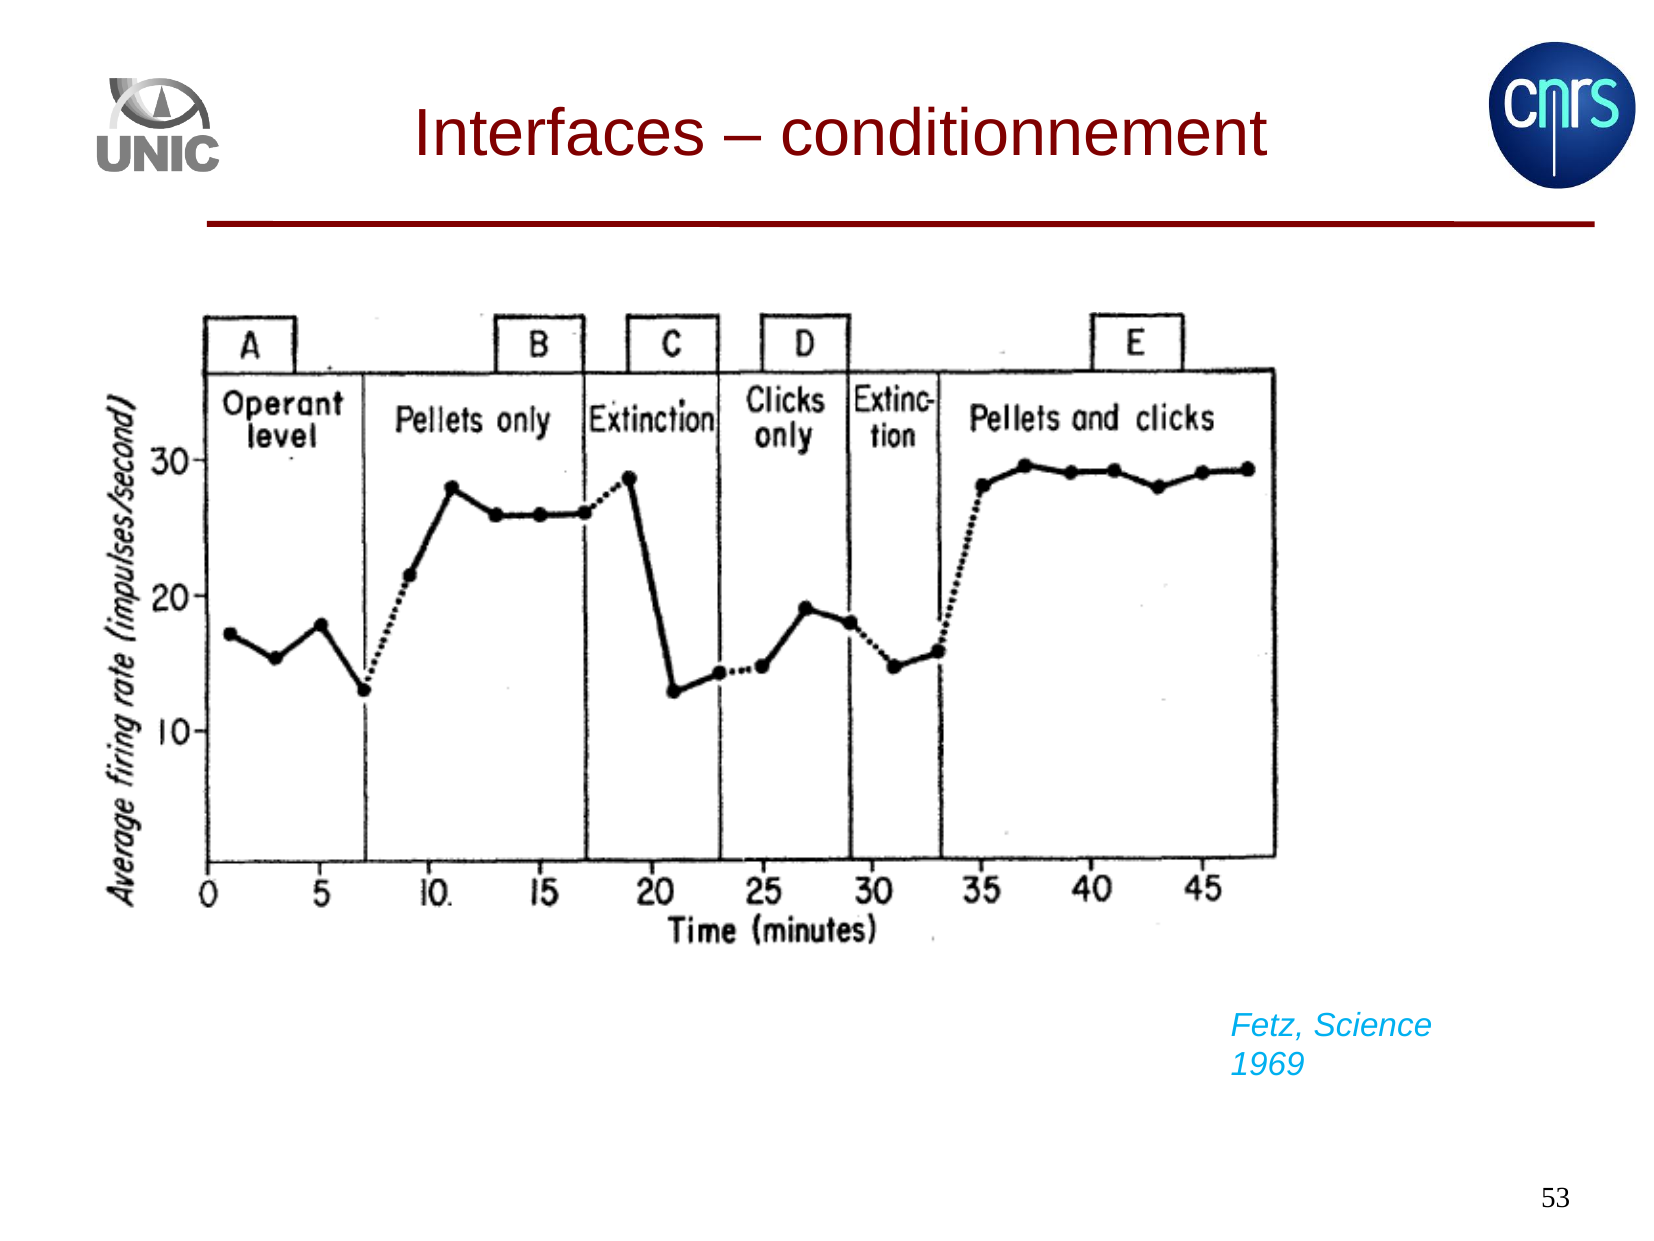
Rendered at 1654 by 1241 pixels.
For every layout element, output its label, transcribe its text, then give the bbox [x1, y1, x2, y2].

text_box <numéro> [1185, 1180, 1571, 1215]
text_box Interfaces – conditionnement [206, 88, 1477, 207]
picture [1488, 41, 1636, 189]
picture [94, 312, 1302, 952]
text_box Fetz, Science 1969 [1215, 995, 1530, 1091]
picture [89, 65, 226, 187]
